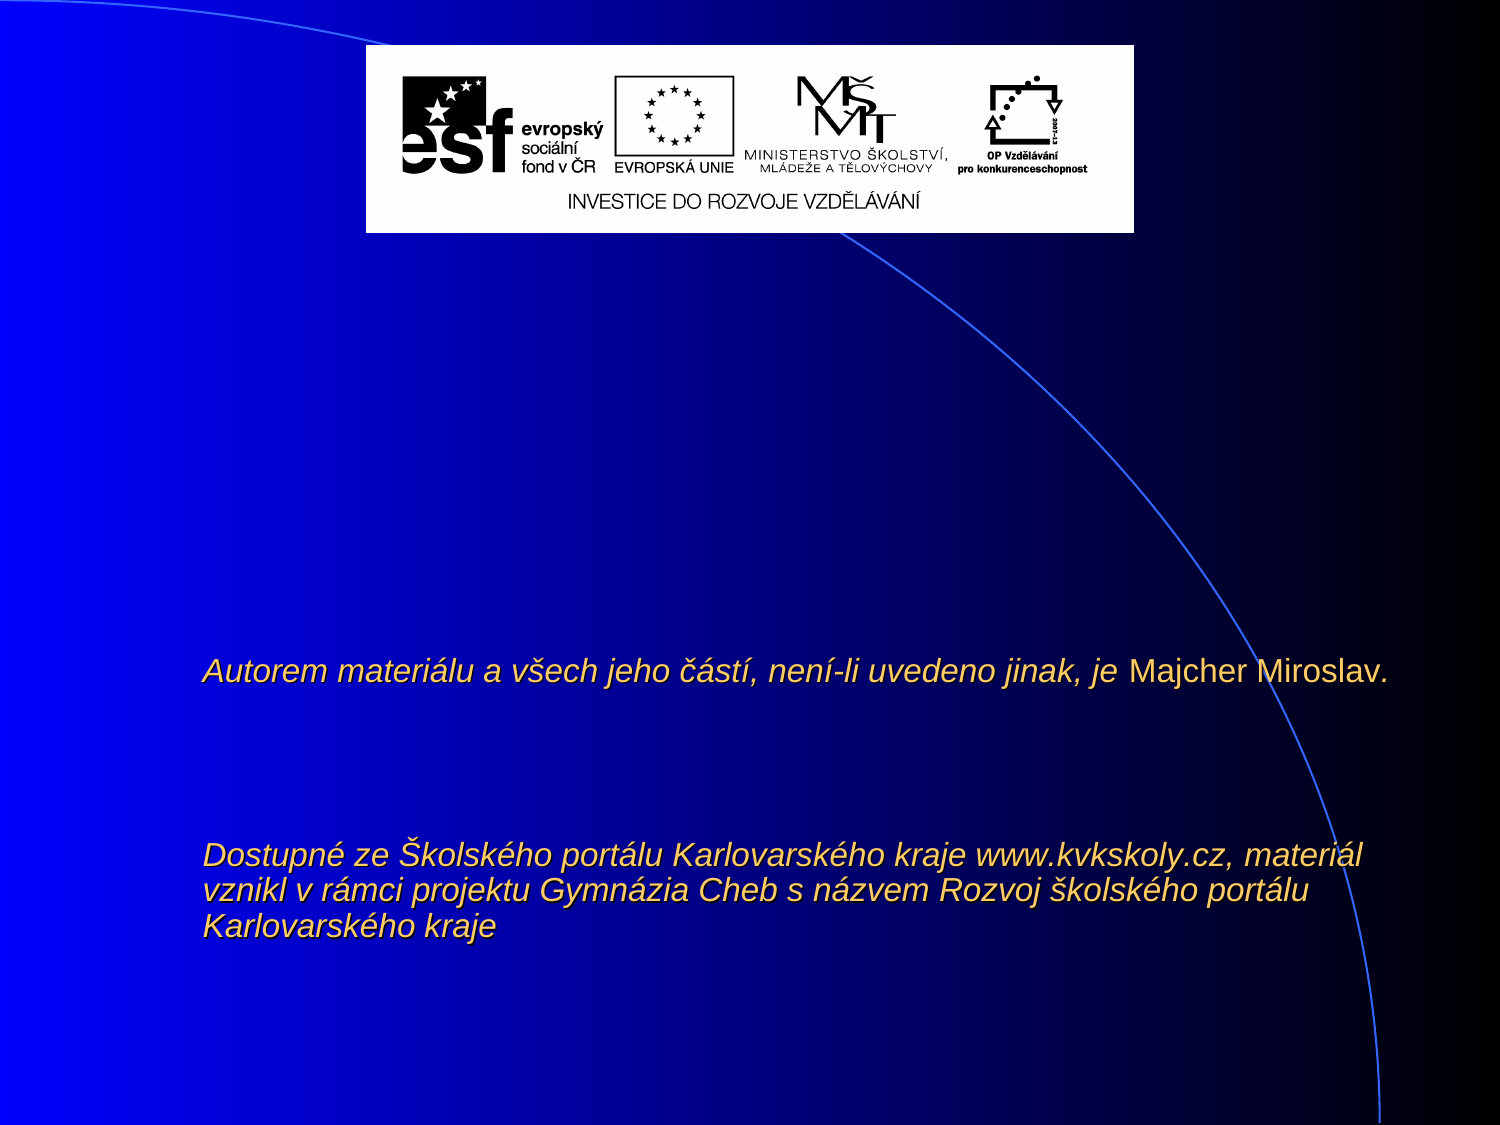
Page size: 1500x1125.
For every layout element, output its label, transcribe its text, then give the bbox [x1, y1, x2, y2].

picture [366, 45, 1134, 233]
list Autorem materiálu a všech jeho částí, není-li uvedeno jinak, je Majcher Miroslav. Dostupné ze Školského portálu Karlovarského kraje www.kvkskoly.cz, materiál vznikl v rámci projektu Gymnázia Cheb s názvem Rozvoj školského portálu Karlovarského kraje [75, 262, 1426, 1005]
